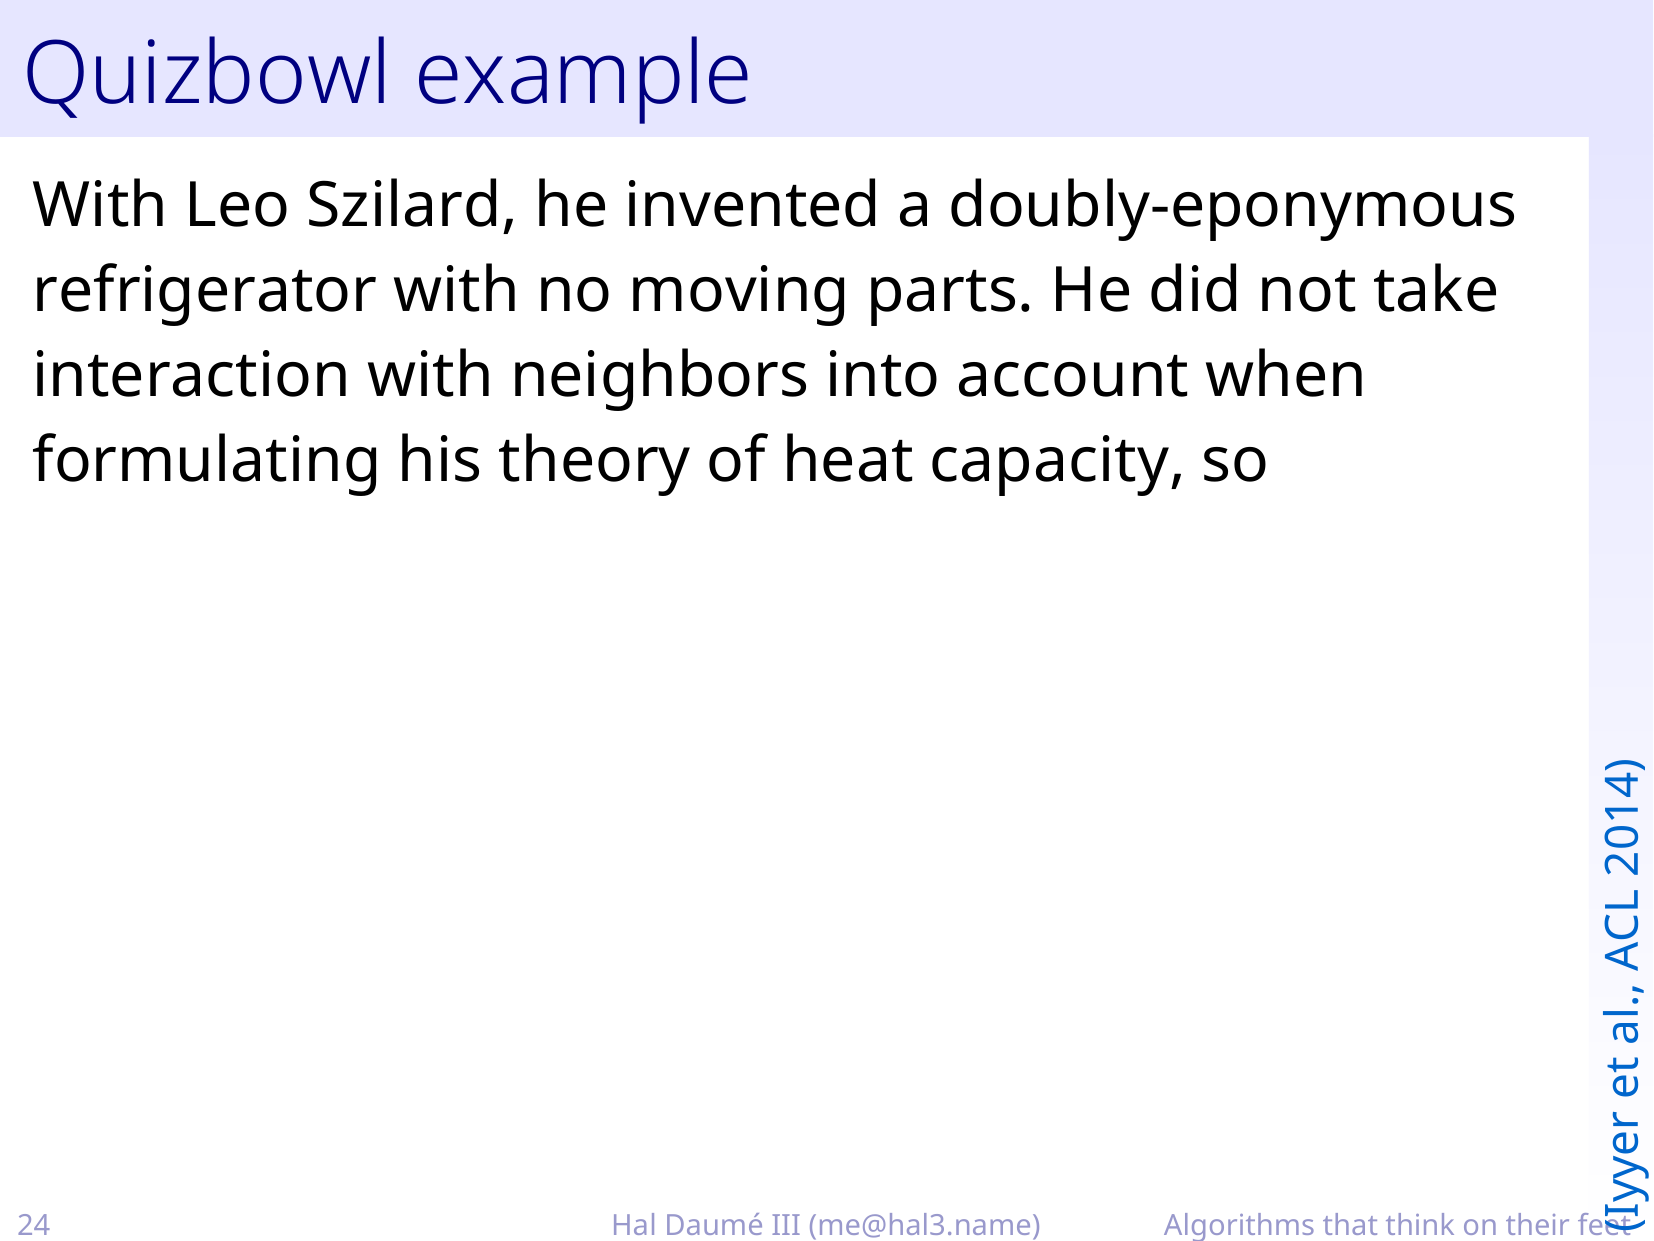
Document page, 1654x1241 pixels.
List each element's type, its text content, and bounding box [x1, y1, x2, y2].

title Quizbowl example [22, 8, 1639, 131]
list With Leo Szilard, he invented a doubly-eponymous refrigerator with no moving parts. He did not take interaction with neighbors into account when formulating his theory of heat capacity, so [32, 159, 1575, 879]
text_box (Iyyer et al., ACL 2014) [1585, 688, 1648, 1236]
